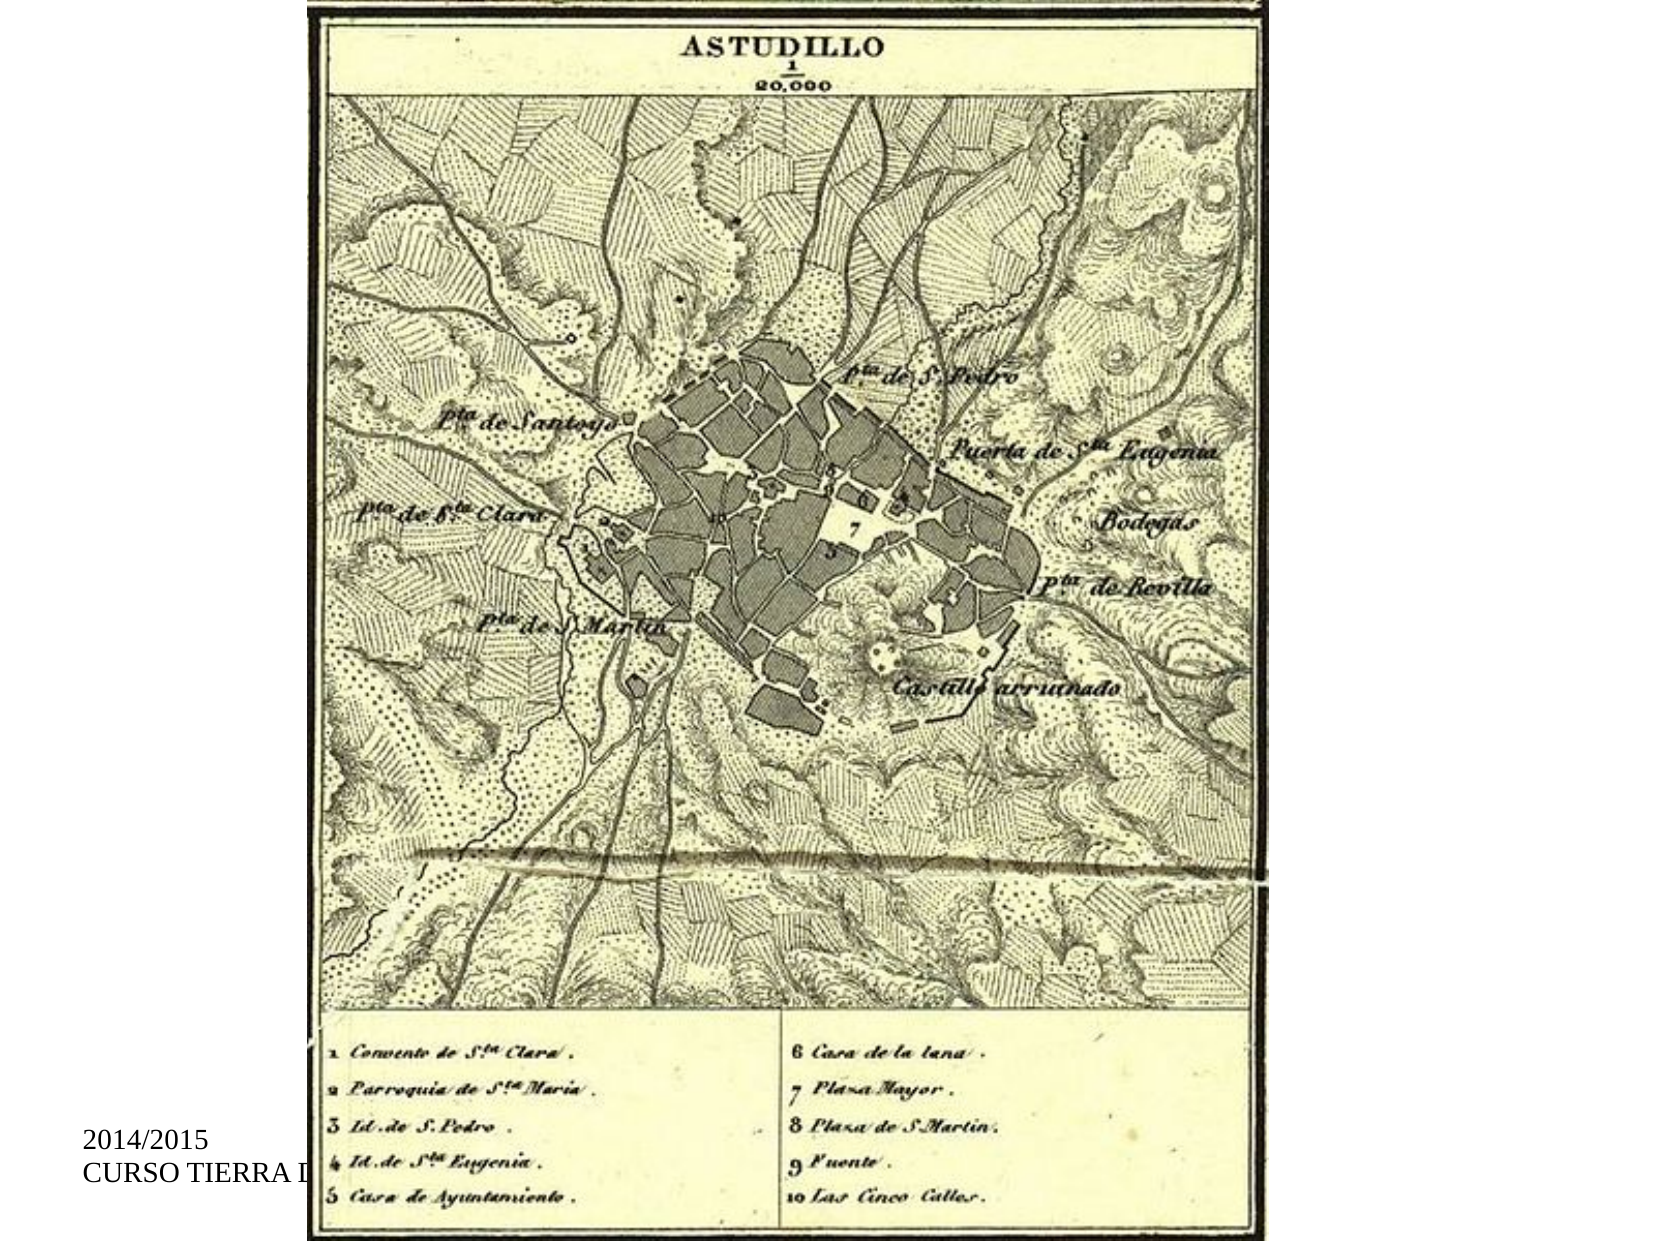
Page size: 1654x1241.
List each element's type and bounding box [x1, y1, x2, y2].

picture [307, 0, 1269, 1241]
